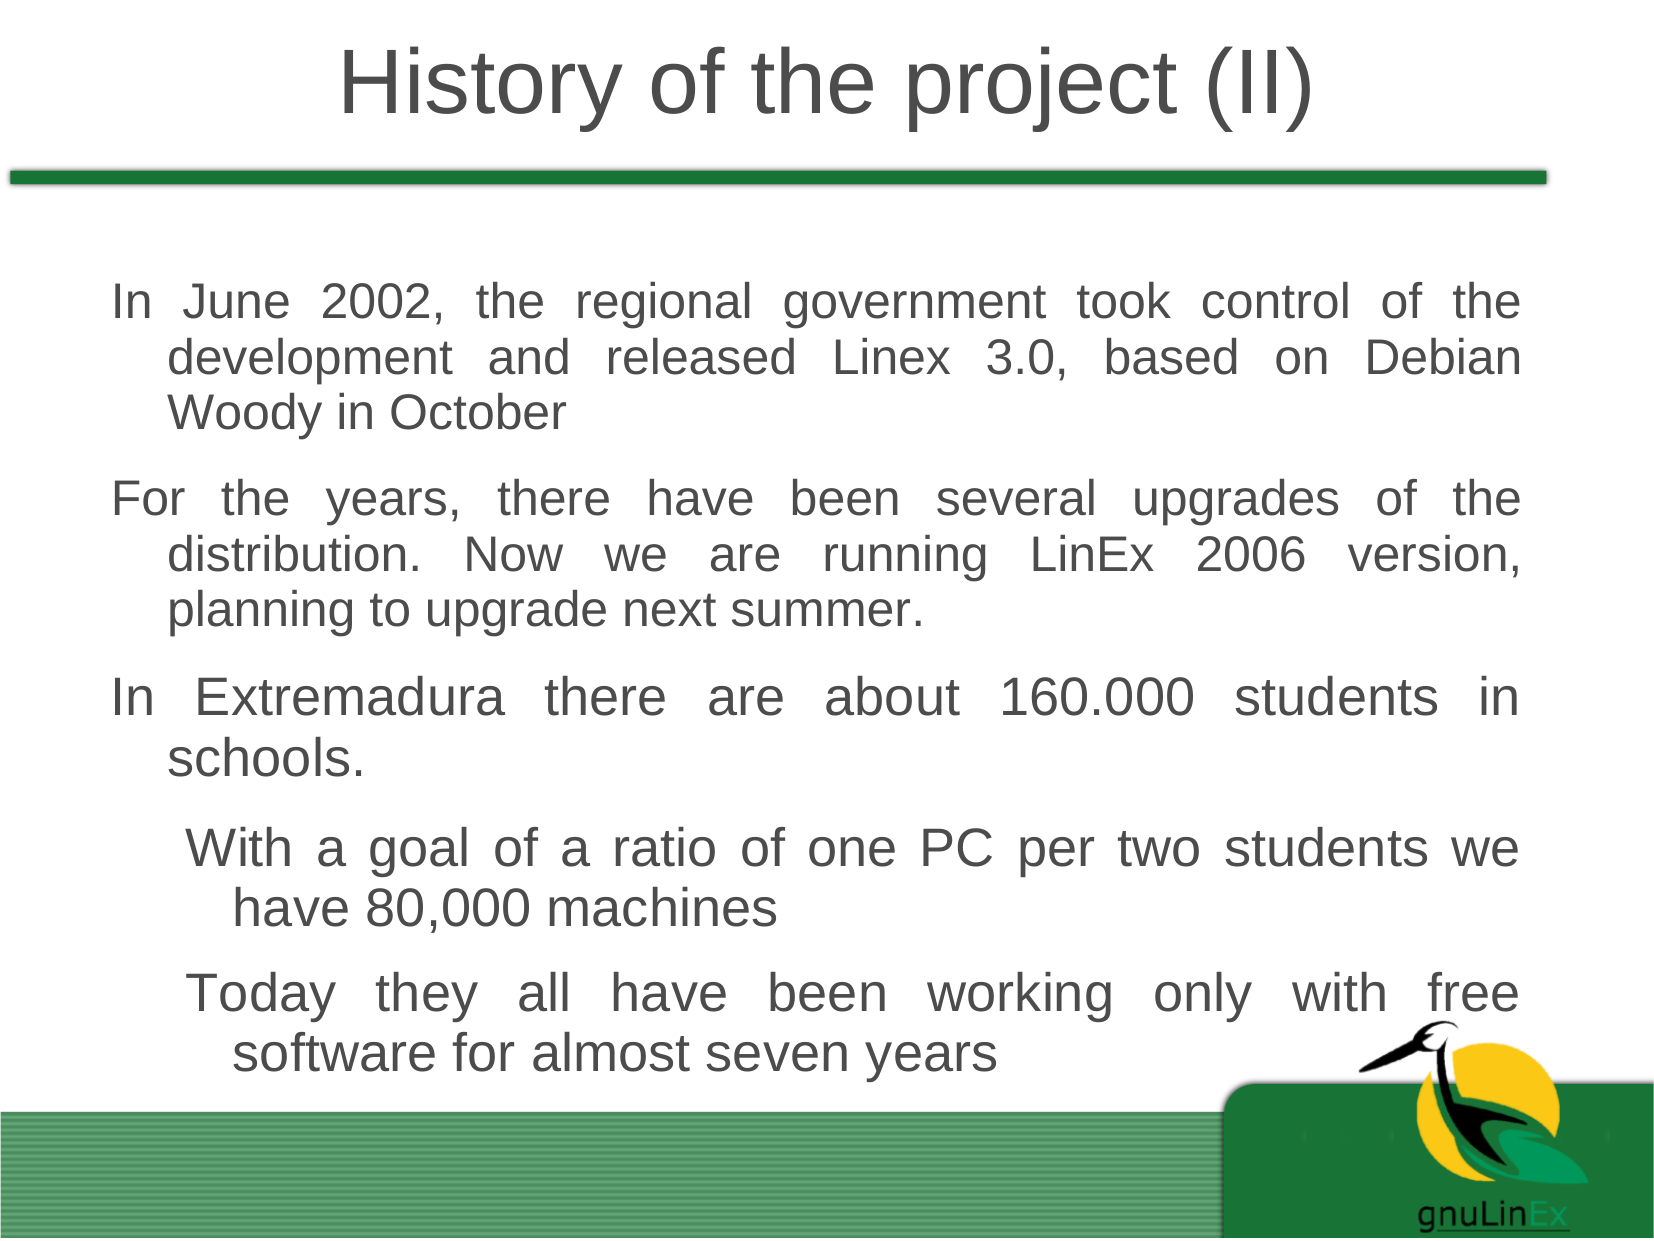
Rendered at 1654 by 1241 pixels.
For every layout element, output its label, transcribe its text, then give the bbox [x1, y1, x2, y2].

list In June 2002, the regional government took control of the development and released Linex 3.0, based on Debian Woody in October For the years, there have been several upgrades of the distribution. Now we are running LinEx 2006 version, planning to upgrade next summer. In Extremadura there are about 160.000 students in schools. With a goal of a ratio of one PC per two students we have 80,000 machines Today they all have been working only with free software for almost seven years [110, 273, 1523, 1162]
picture [0, 0, 1654, 1238]
title History of the project (II) [121, 0, 1534, 164]
